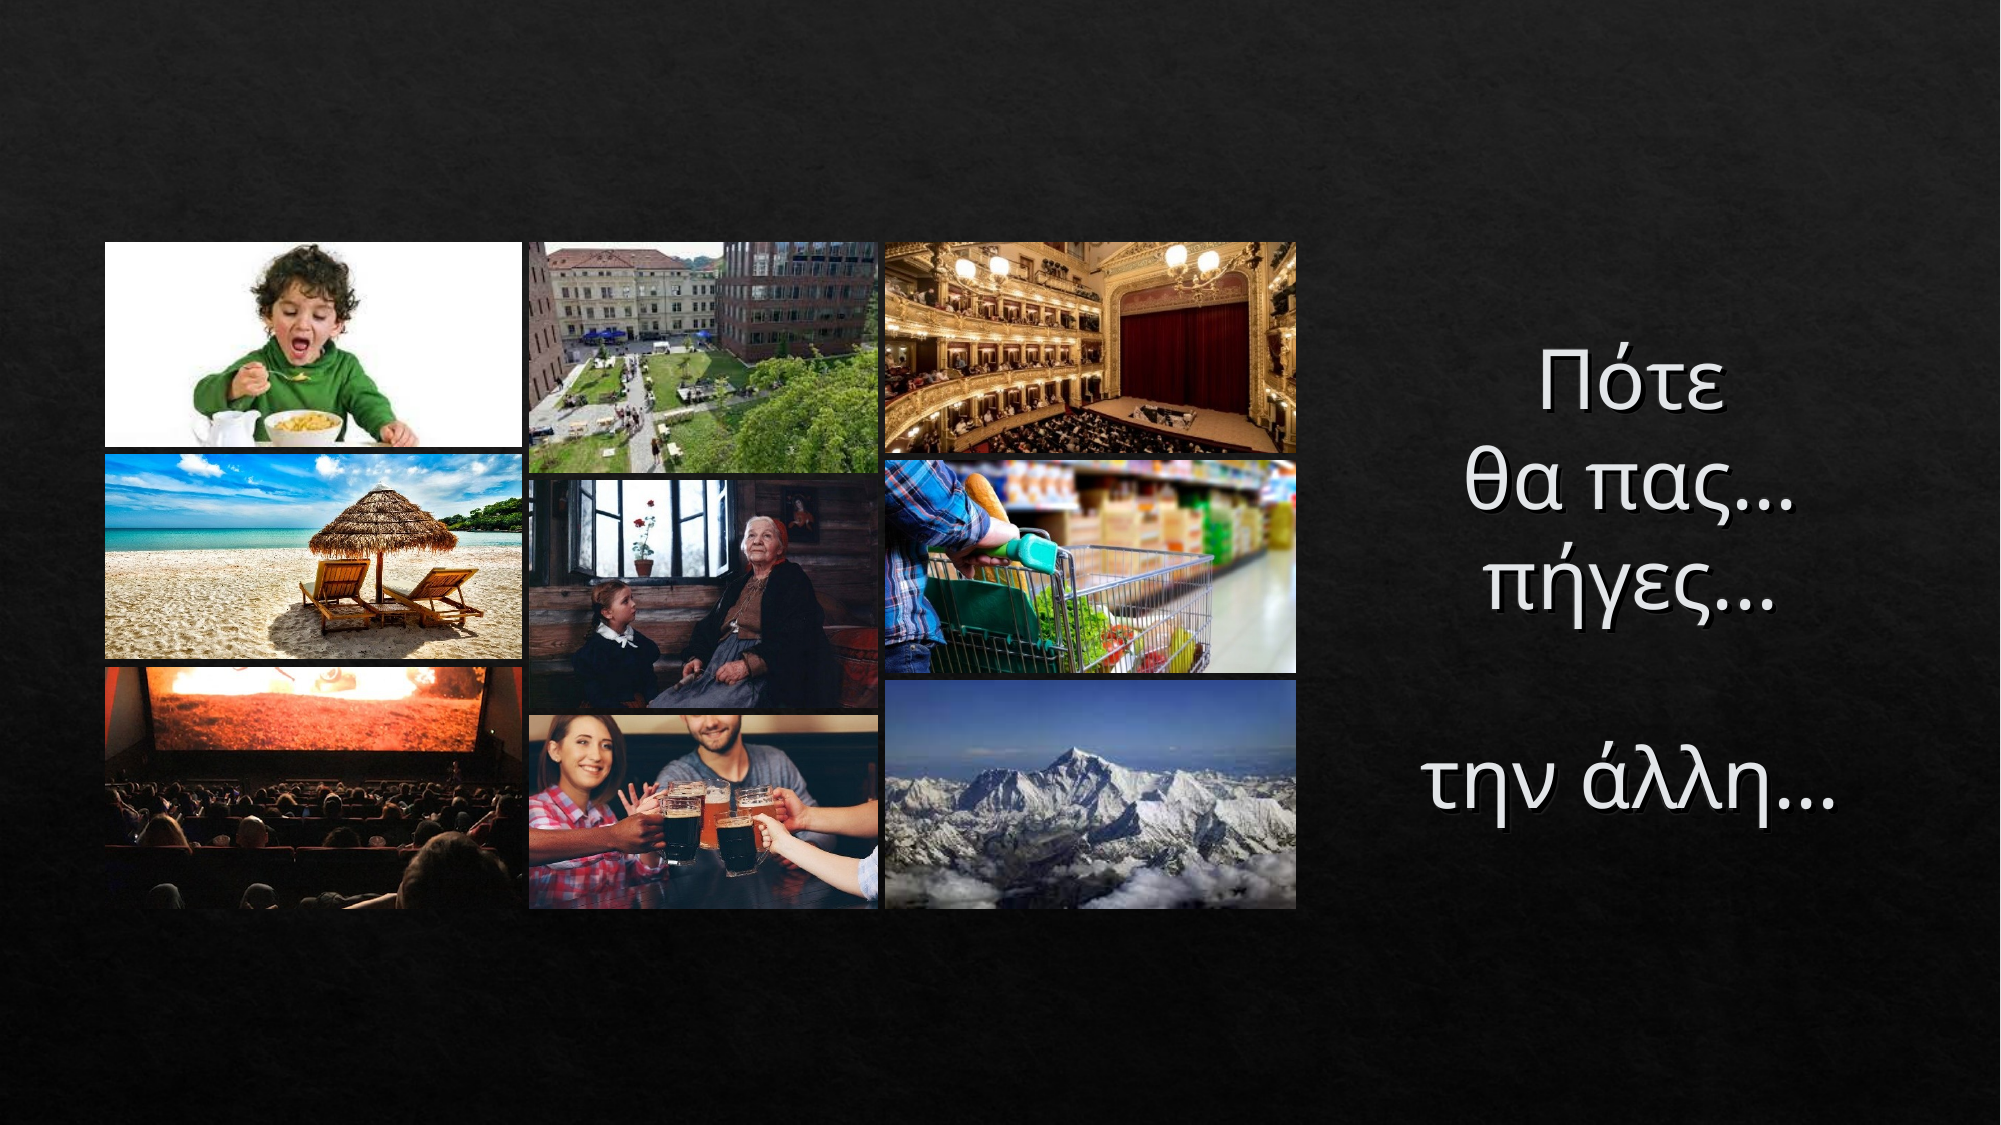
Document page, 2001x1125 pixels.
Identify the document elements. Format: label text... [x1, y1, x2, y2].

picture [885, 242, 1296, 453]
picture [105, 242, 522, 447]
picture [885, 680, 1296, 909]
picture [529, 481, 878, 708]
picture [529, 715, 878, 909]
picture [105, 667, 522, 909]
picture [885, 460, 1296, 673]
picture [105, 454, 522, 659]
picture [105, 460, 134, 471]
title Πότε θα πας... πήγες... την άλλη... [1401, 210, 1861, 942]
picture [529, 242, 878, 473]
